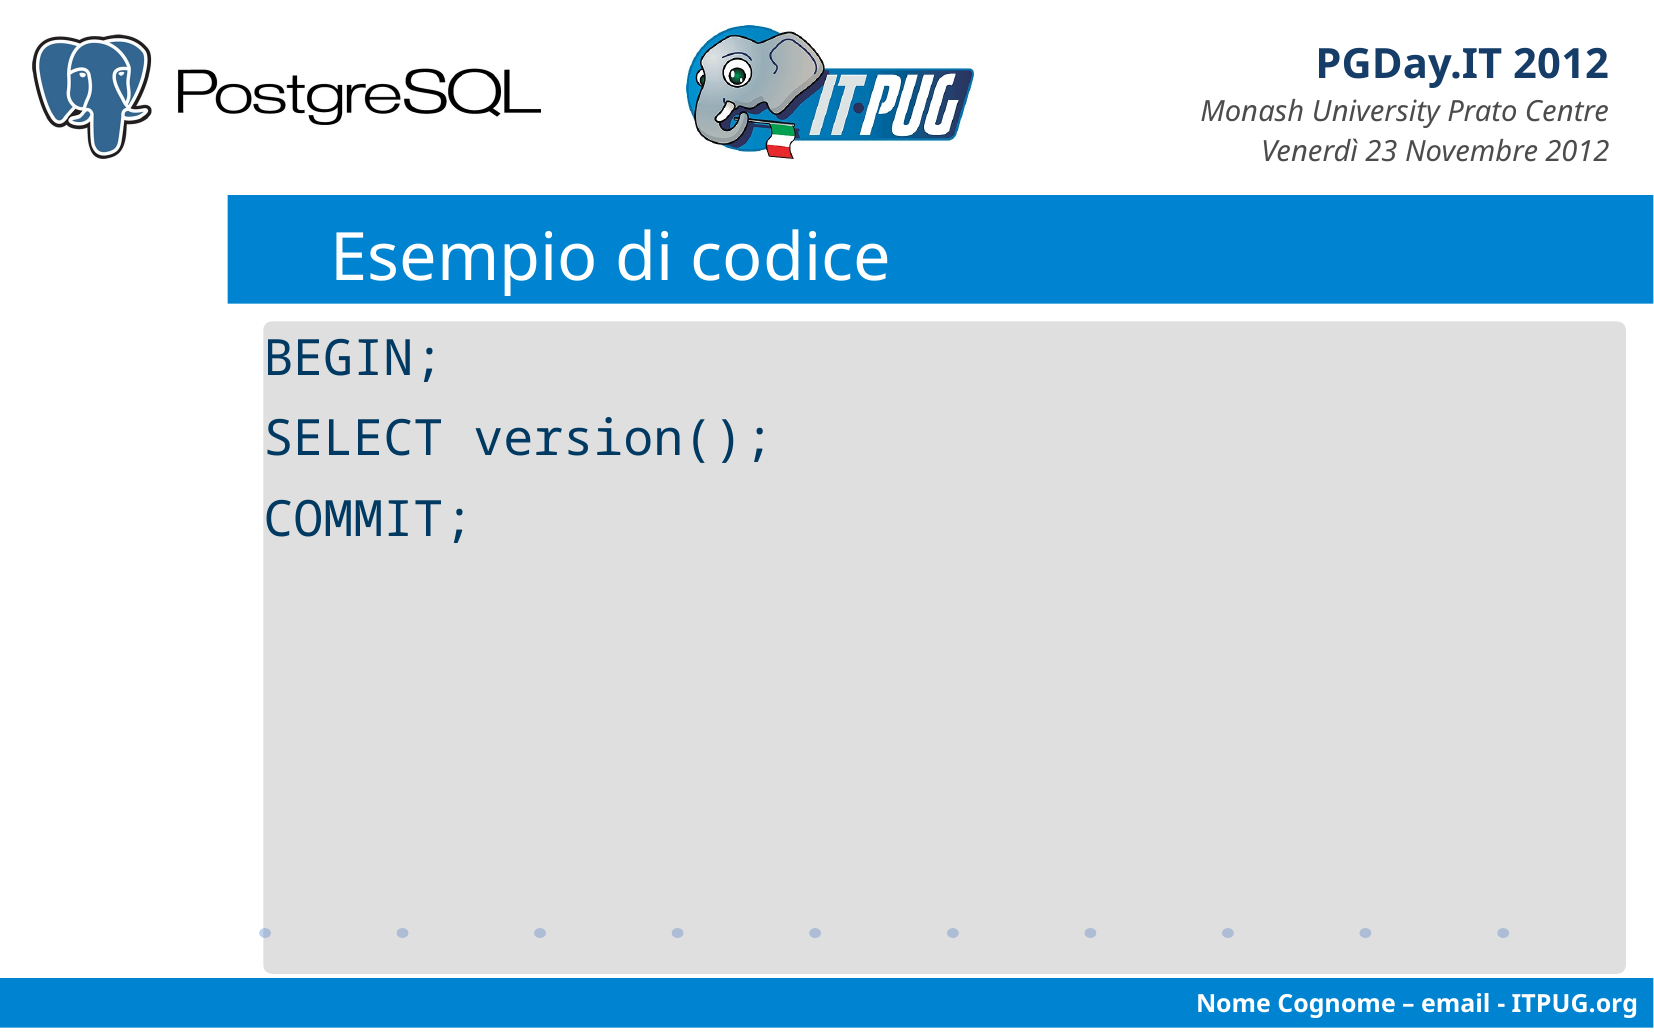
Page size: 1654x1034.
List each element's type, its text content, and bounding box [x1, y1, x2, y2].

title Esempio di codice [330, 206, 1654, 304]
picture [686, 25, 974, 159]
picture [686, 25, 744, 83]
picture [32, 34, 541, 159]
list BEGIN; SELECT version(); COMMIT; [263, 321, 1626, 974]
